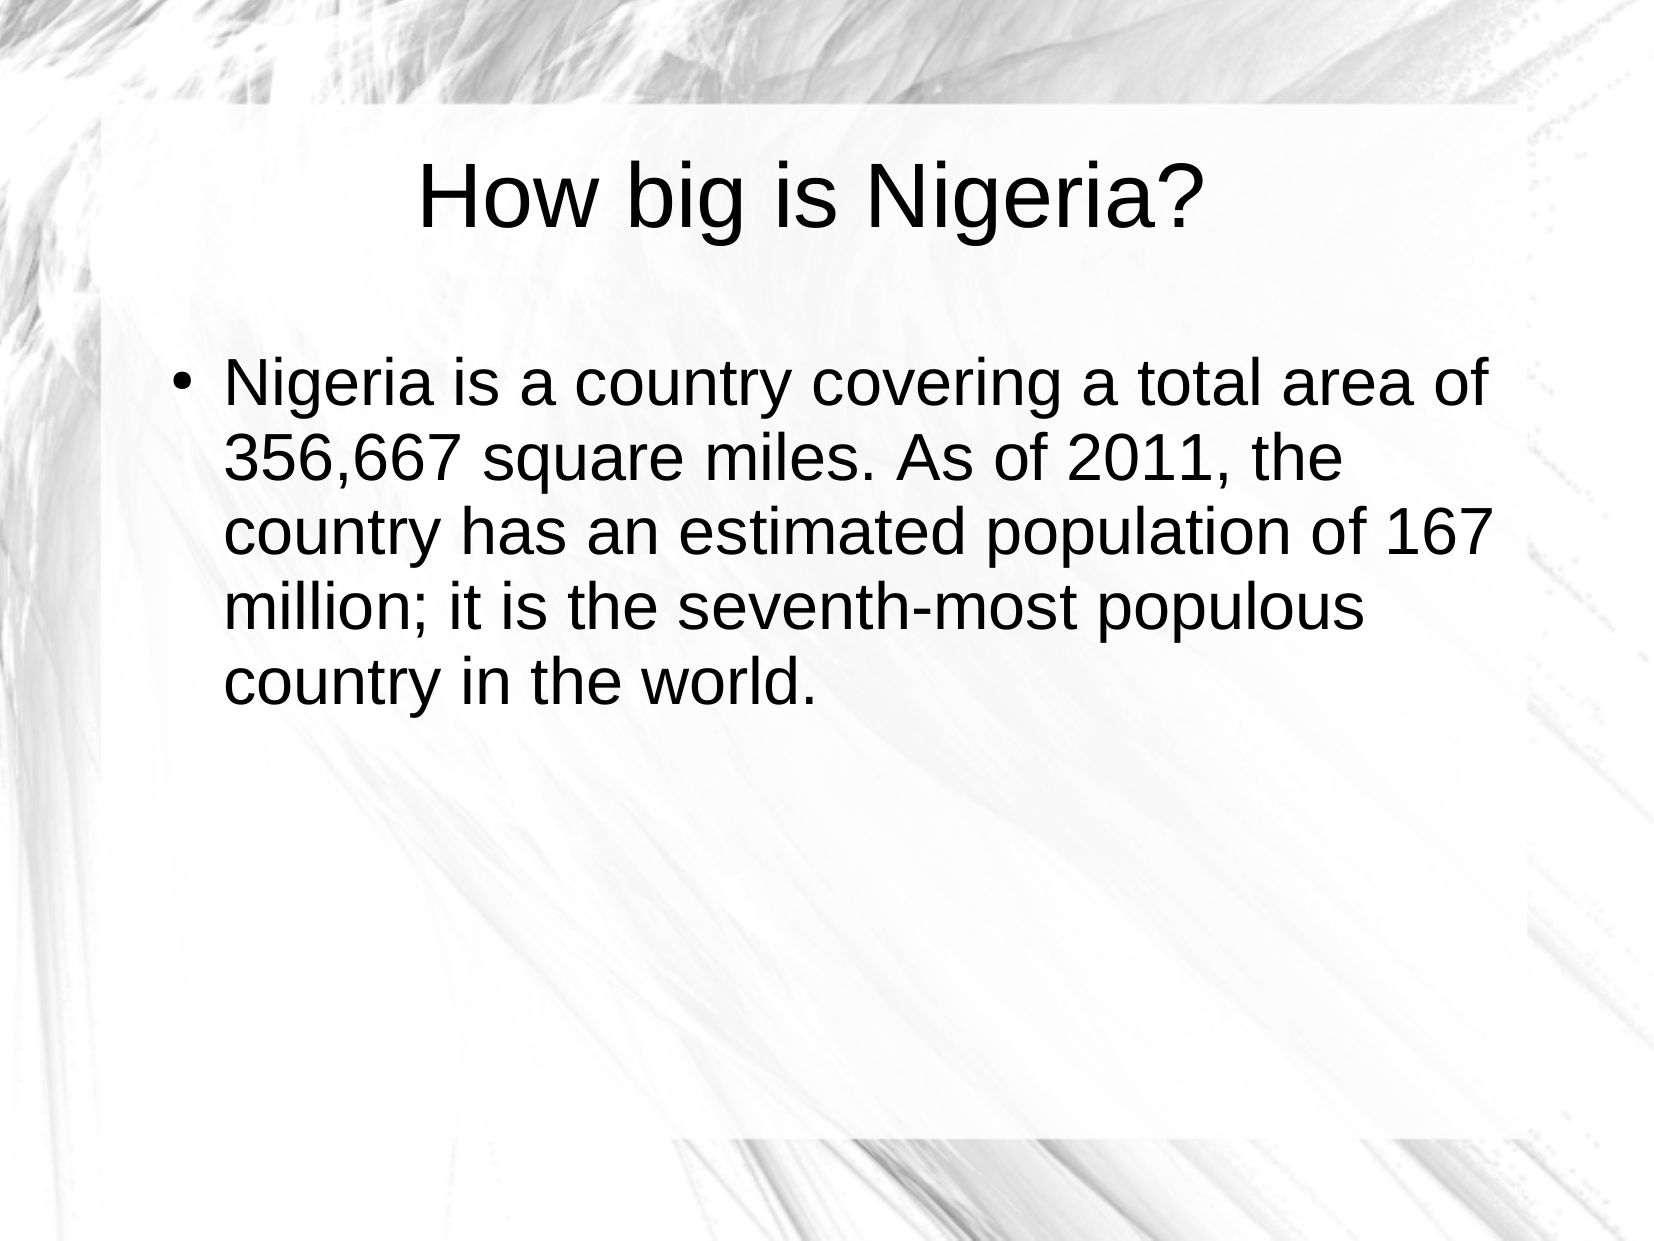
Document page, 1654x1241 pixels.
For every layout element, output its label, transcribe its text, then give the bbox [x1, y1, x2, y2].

list Nigeria is a country covering a total area of 356,667 square miles. As of 2011, the country has an estimated population of 167 million; it is the seventh-most populous country in the world. [152, 344, 1534, 1127]
title How big is Nigeria? [118, 112, 1506, 281]
picture [0, 0, 1654, 1241]
